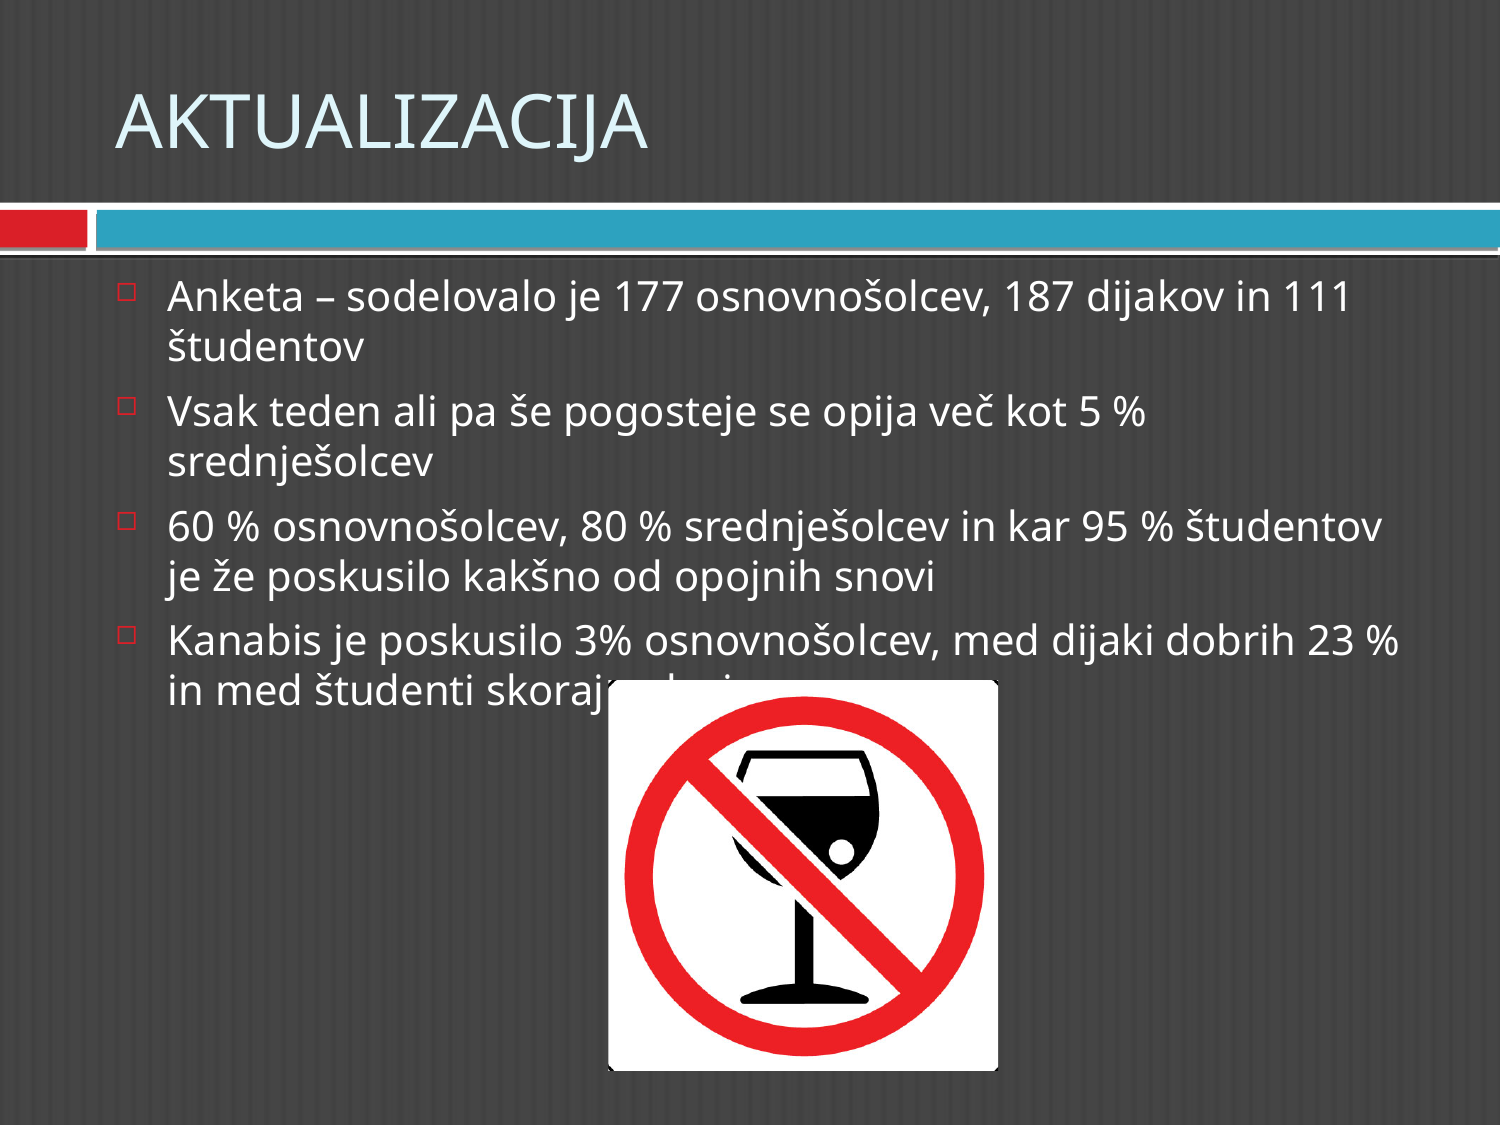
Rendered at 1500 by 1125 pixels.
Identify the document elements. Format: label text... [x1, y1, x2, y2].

picture [0, 0, 1500, 202]
title AKTUALIZACIJA [100, 37, 1438, 200]
picture [0, 255, 1500, 1125]
list Anketa – sodelovalo je 177 osnovnošolcev, 187 dijakov in 111 študentov Vsak teden ali pa še pogosteje se opija več kot 5 % srednješolcev 60 % osnovnošolcev, 80 % srednješolcev in kar 95 % študentov je že poskusilo kakšno od opojnih snovi Kanabis je poskusilo 3% osnovnošolcev, med dijaki dobrih 23 % in med študenti skoraj polovica [100, 262, 1438, 1000]
